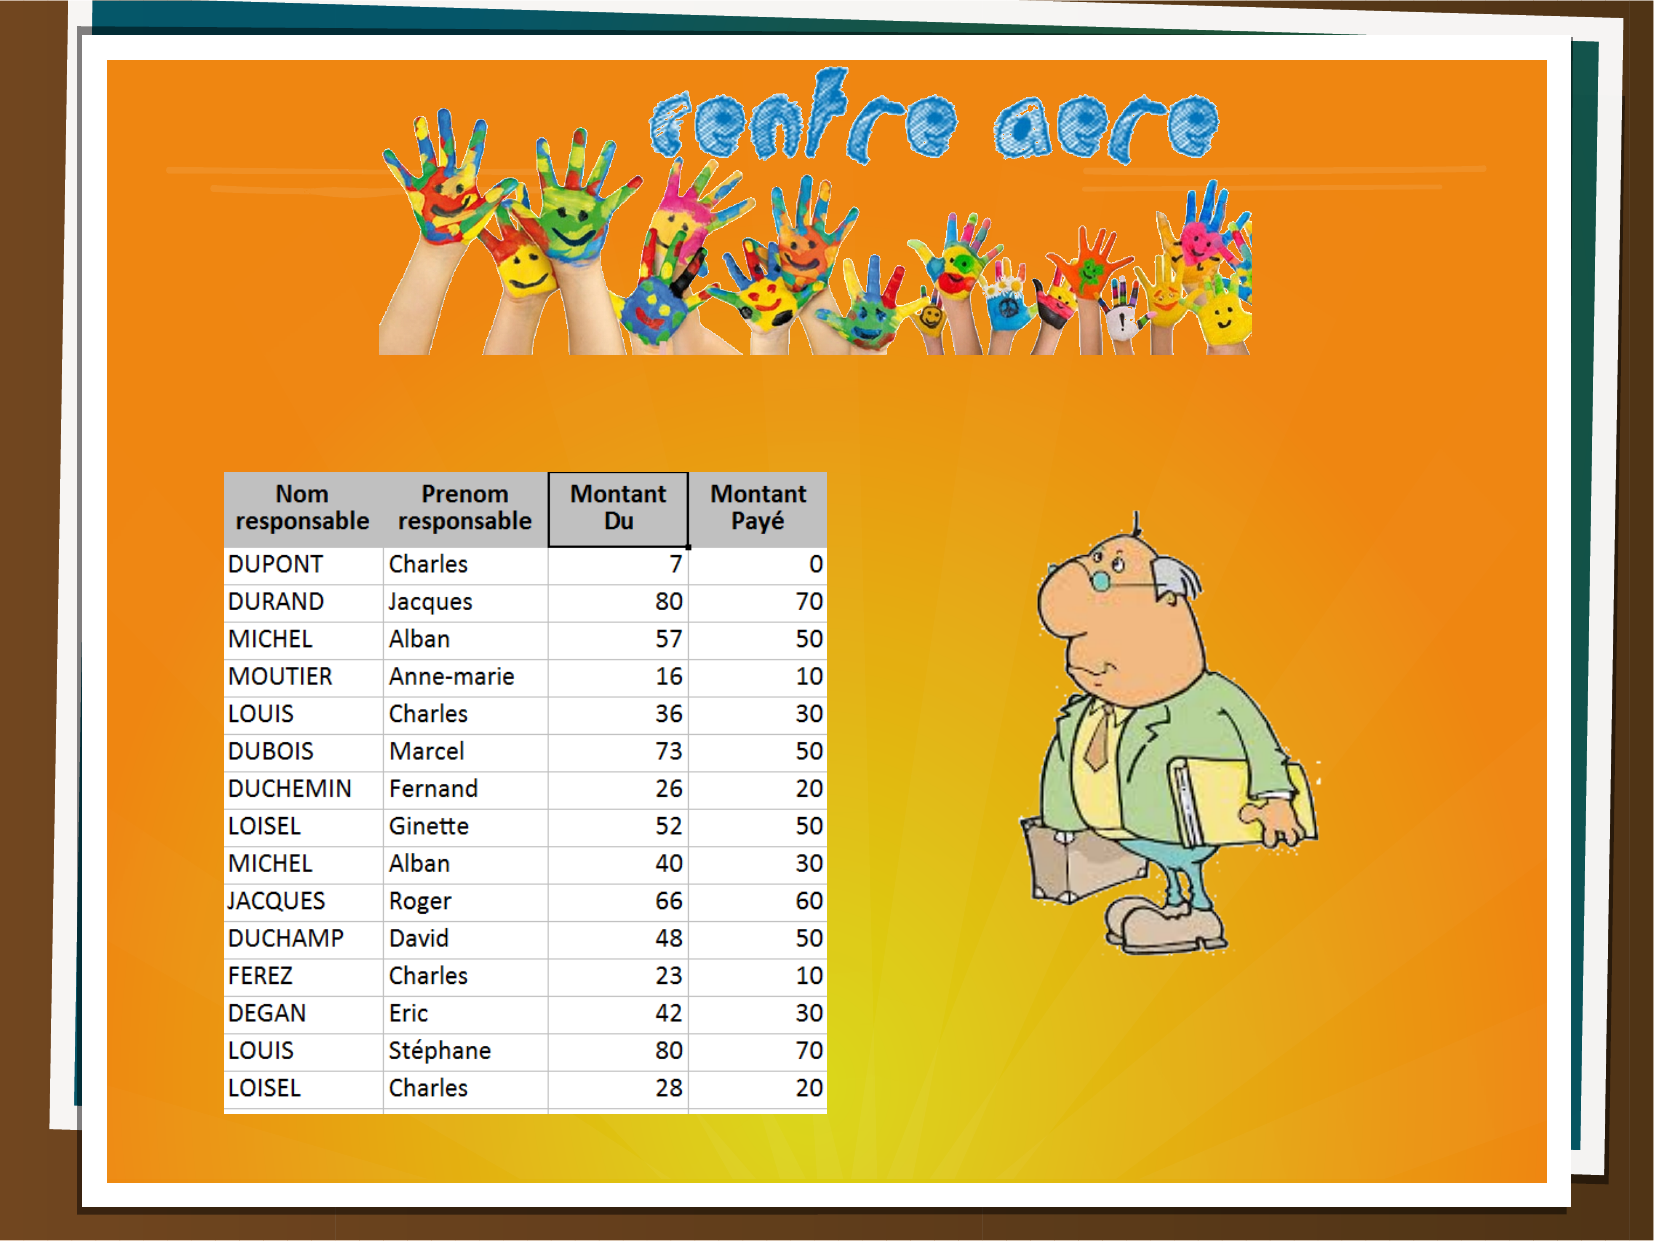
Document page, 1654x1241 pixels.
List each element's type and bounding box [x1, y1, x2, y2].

picture [379, 53, 1252, 355]
picture [224, 472, 827, 1114]
picture [921, 507, 1390, 977]
